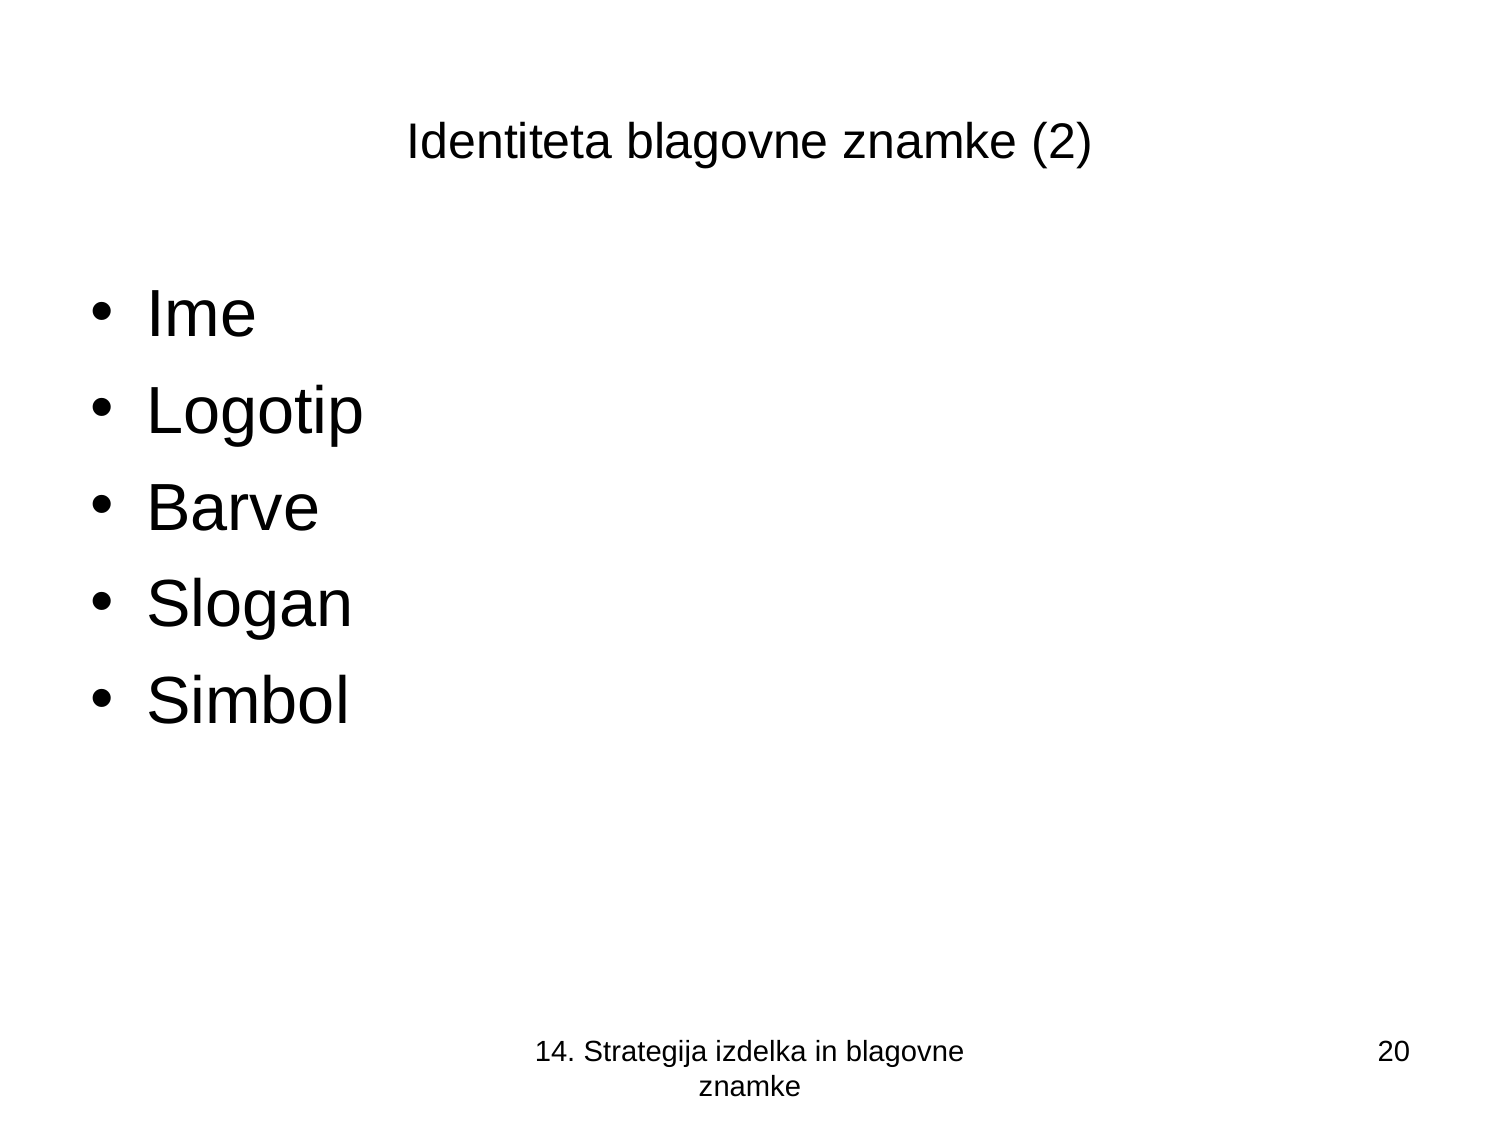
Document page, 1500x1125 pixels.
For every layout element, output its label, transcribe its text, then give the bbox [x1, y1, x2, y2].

title Identiteta blagovne znamke (2) [75, 45, 1426, 233]
list Ime Logotip Barve Slogan Simbol [75, 262, 1426, 1006]
text_box 14. Strategija izdelka in blagovne znamke [512, 1024, 988, 1103]
text_box <number> [1074, 1024, 1426, 1103]
